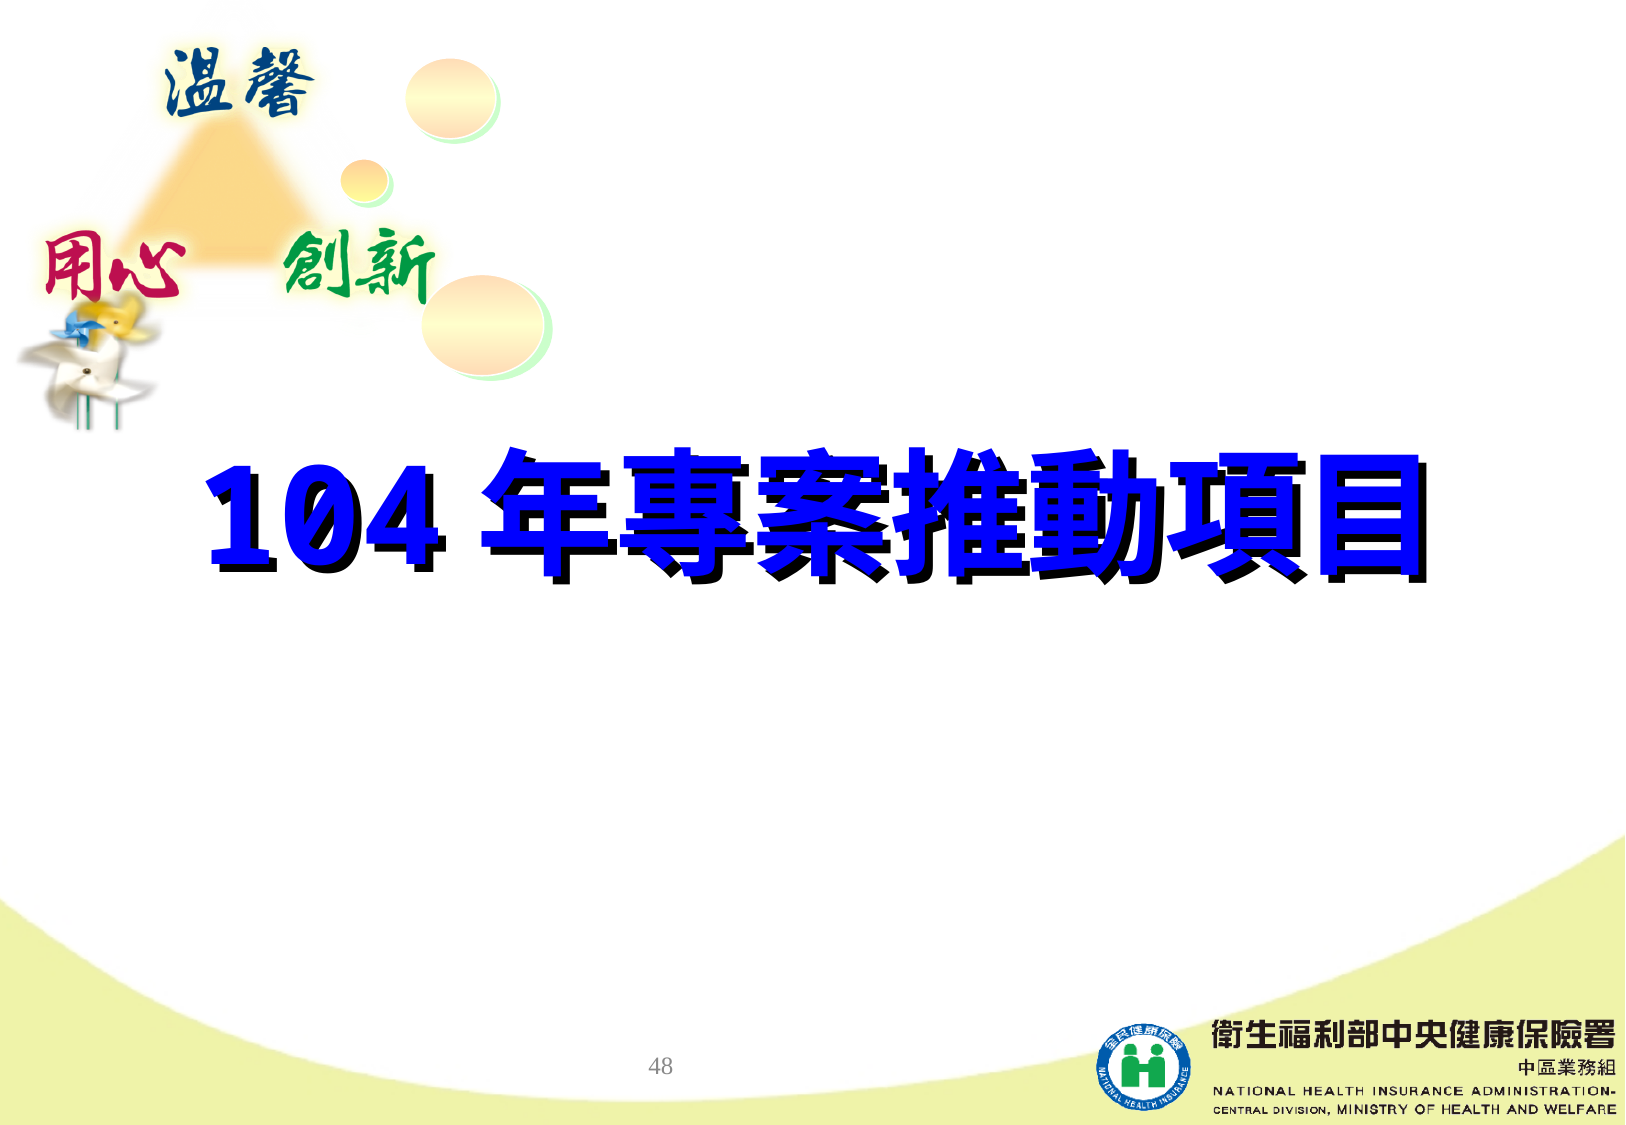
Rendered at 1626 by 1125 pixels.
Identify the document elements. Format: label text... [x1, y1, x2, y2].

title 104年專案推動項目 [127, 338, 1509, 682]
text_box [633, 1034, 1013, 1095]
